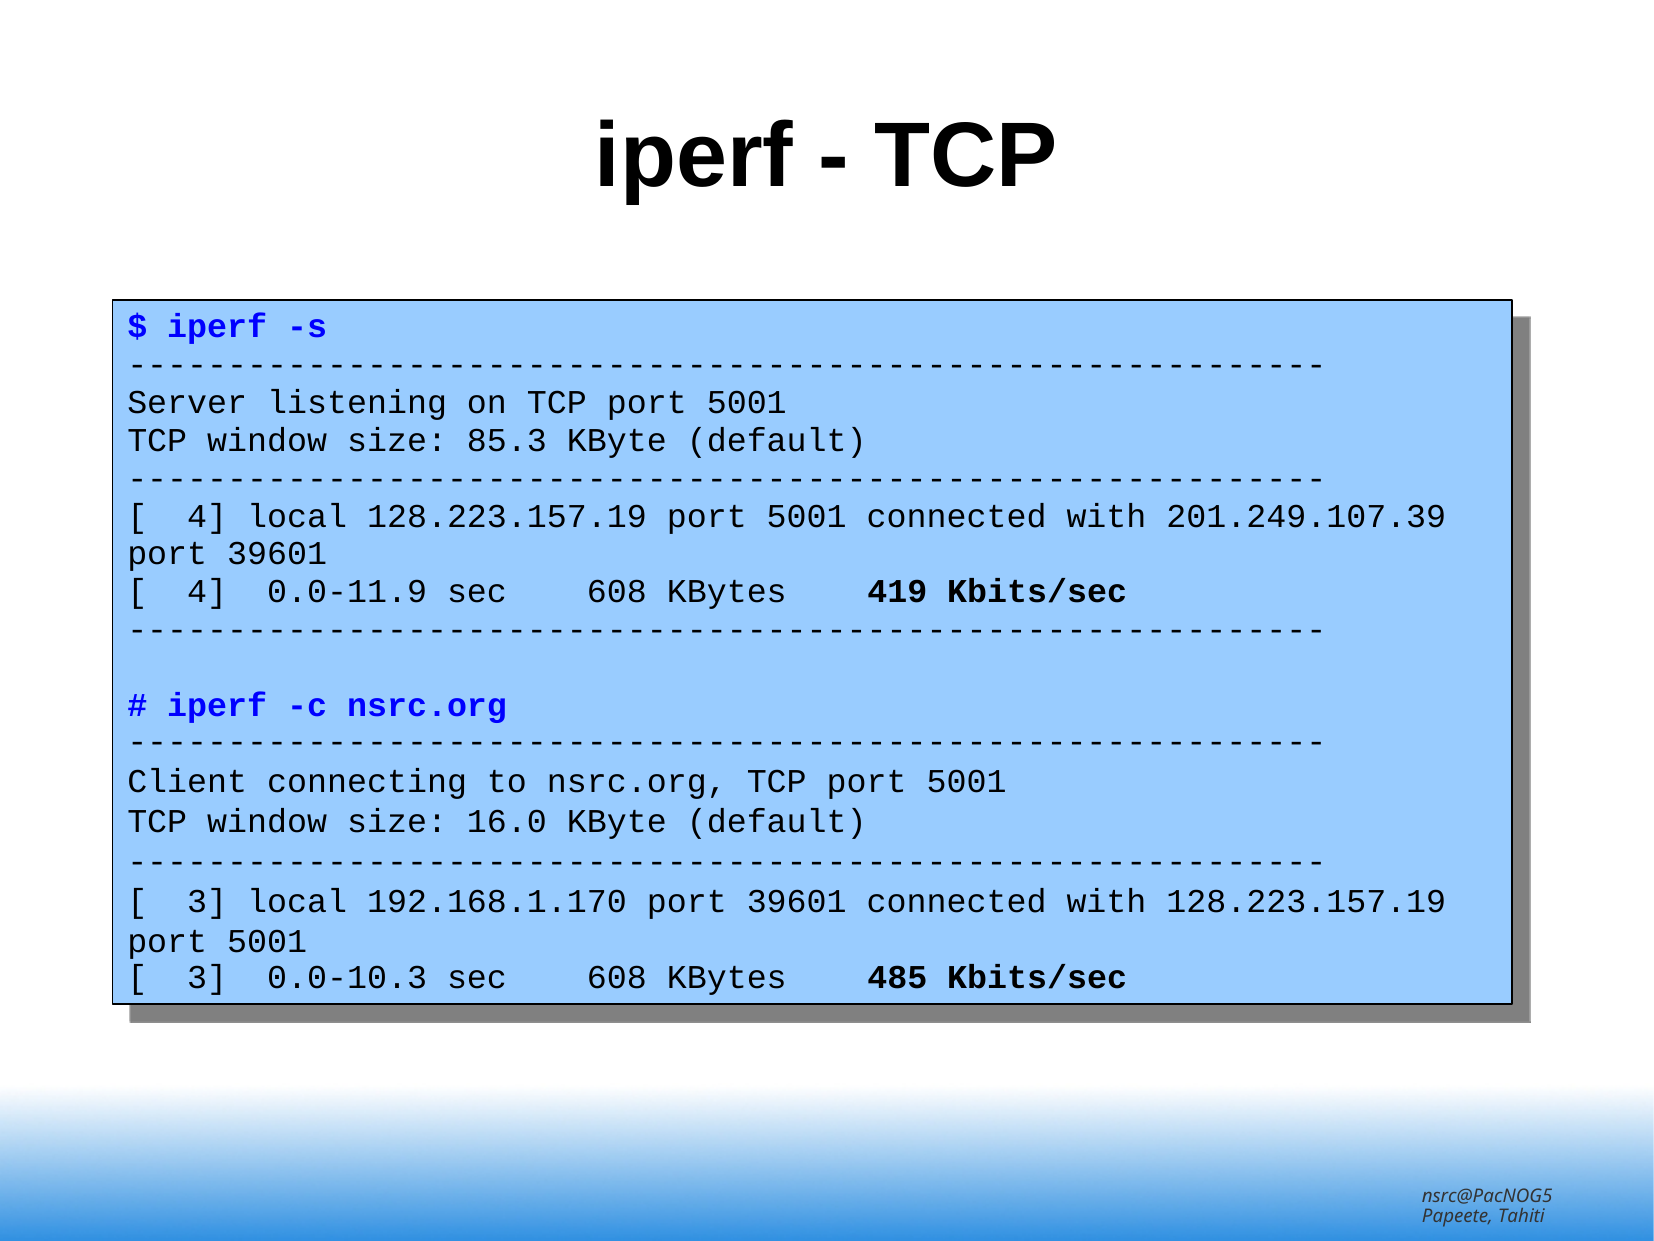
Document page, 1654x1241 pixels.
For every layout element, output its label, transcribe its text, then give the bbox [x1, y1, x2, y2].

picture [0, 1083, 1654, 1241]
title iperf - TCP [82, 49, 1571, 257]
text_box $ iperf -s ------------------------------------------------------------ Server listening on TCP port 5001 TCP window size: 85.3 KByte (default)‏ ------------------------------------------------------------ [ 4] local 128.223.157.19 port 5001 connected with 201.249.107.39 port 39601 [ 4] 0.0-11.9 sec 608 KBytes 419 Kbits/sec ------------------------------------------------------------ # iperf -c nsrc.org ------------------------------------------------------------ Client connecting to nsrc.org, TCP port 5001 TCP window size: 16.0 KByte (default)‏ ------------------------------------------------------------ [ 3] local 192.168.1.170 port 39601 connected with 128.223.157.19 port 5001 [ 3] 0.0-10.3 sec 608 KBytes 485 Kbits/sec [112, 299, 1513, 1005]
